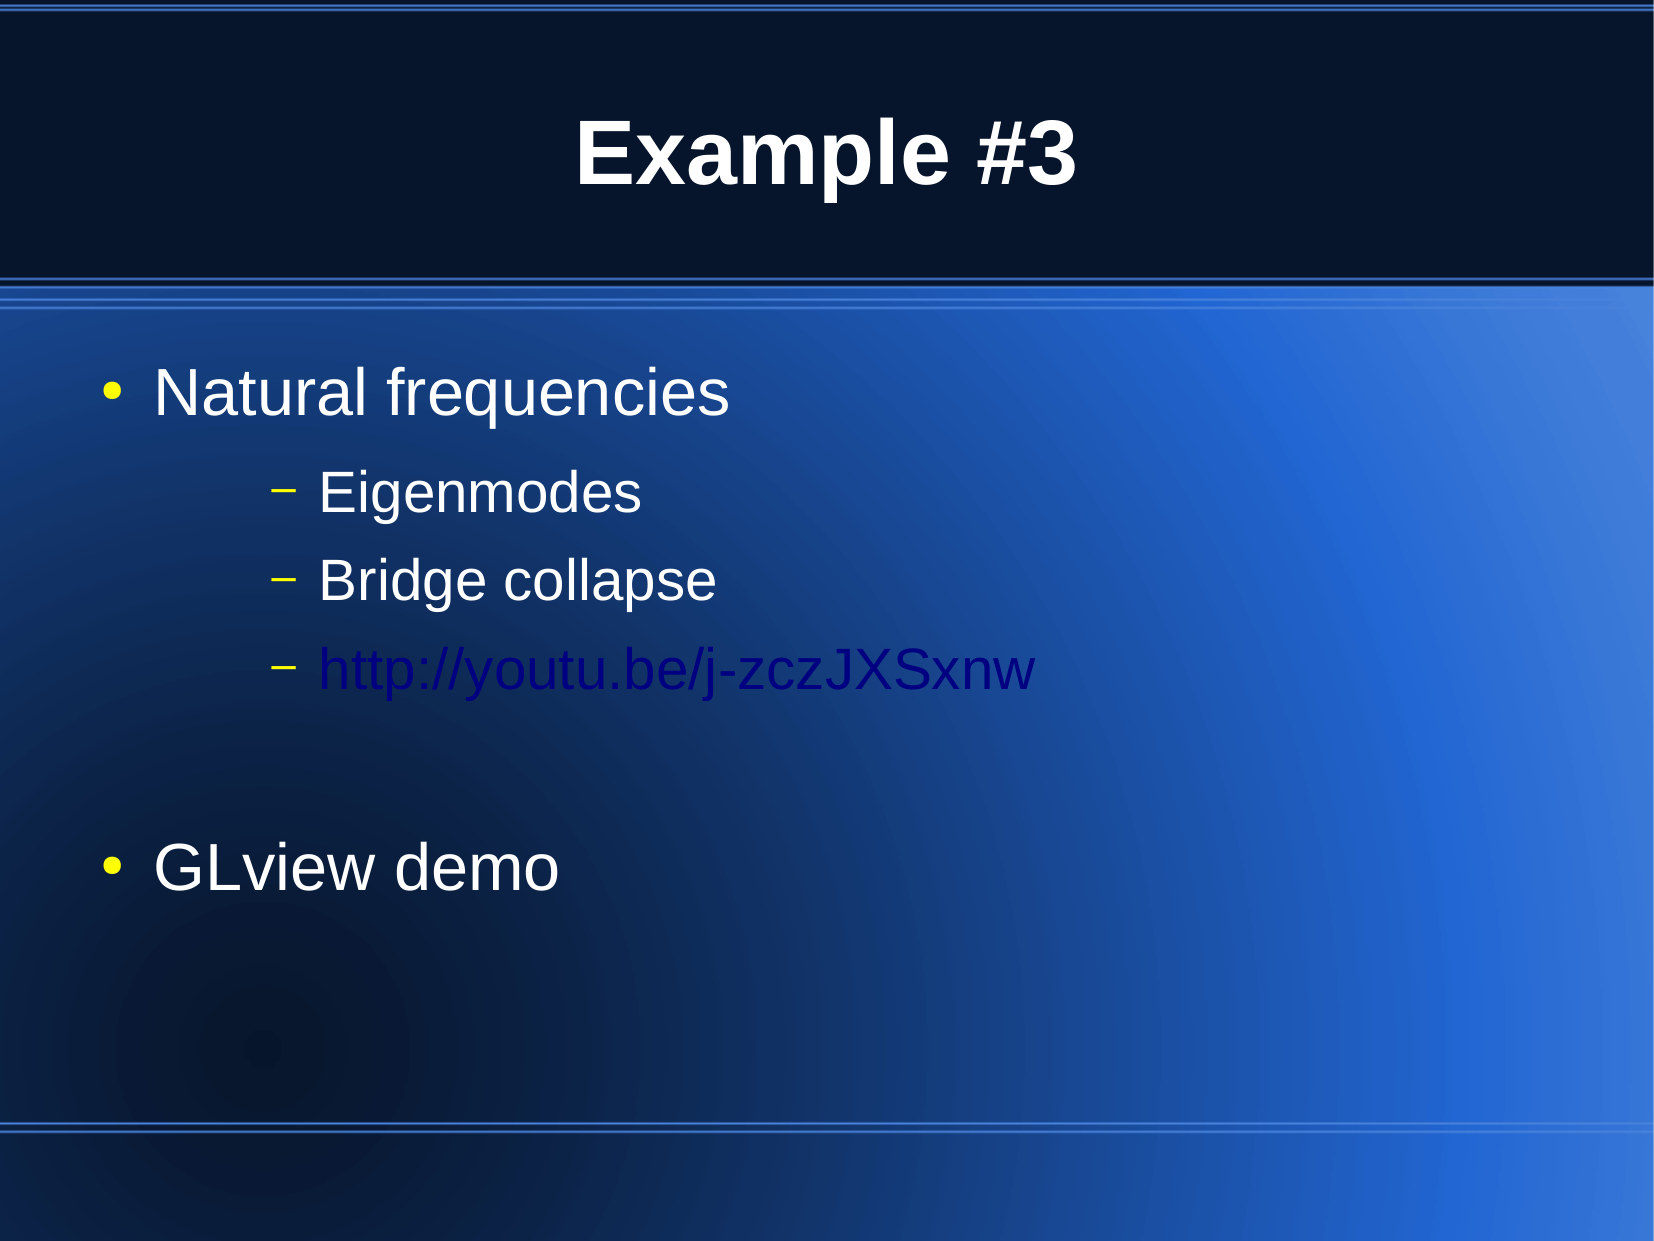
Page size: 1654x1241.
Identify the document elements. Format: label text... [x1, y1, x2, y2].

list Natural frequencies Eigenmodes Bridge collapse http://youtu.be/j-zczJXSxnw GLview demo [82, 355, 1571, 1075]
picture [0, 0, 1654, 1241]
title Example #3 [82, 49, 1571, 257]
